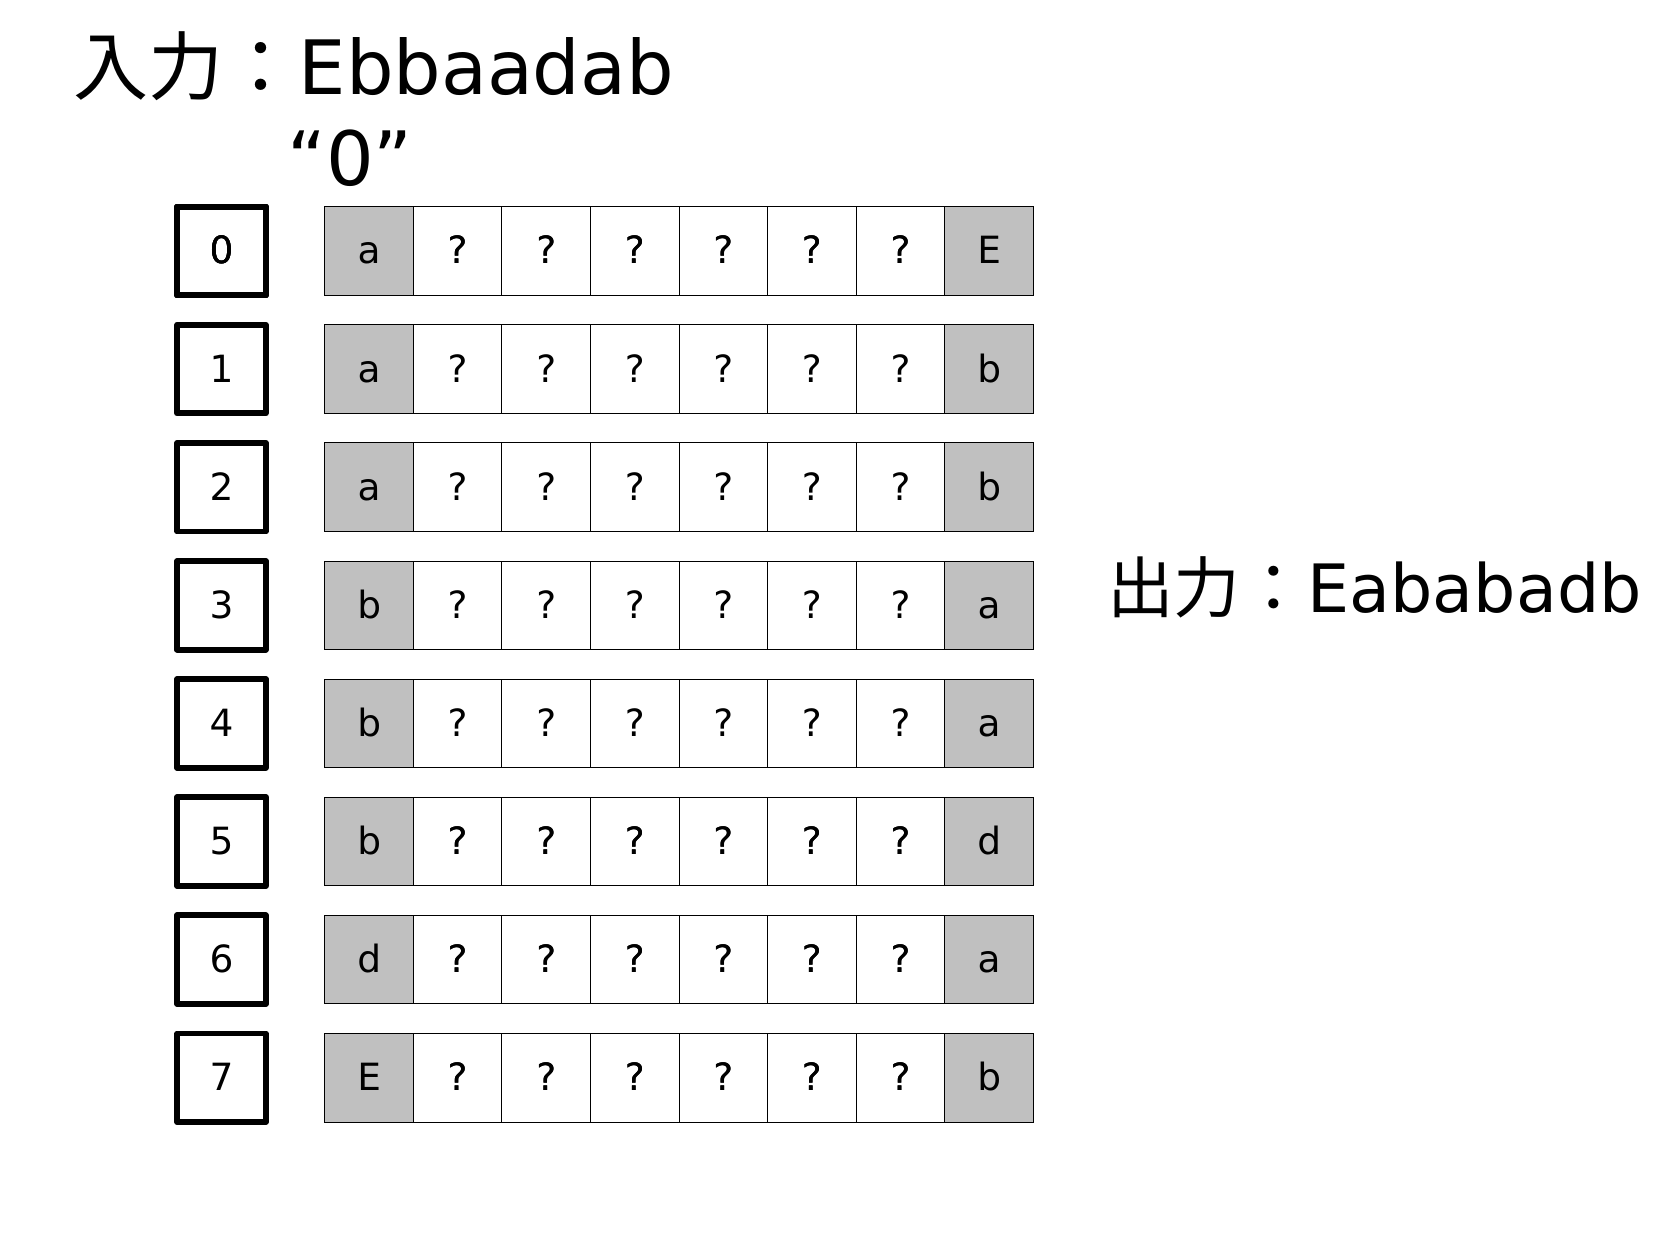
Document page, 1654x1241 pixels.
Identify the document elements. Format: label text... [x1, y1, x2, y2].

text_box b [945, 442, 1034, 532]
text_box ? [501, 797, 591, 886]
text_box ? [591, 561, 680, 650]
text_box ? [857, 442, 945, 532]
text_box a [945, 561, 1034, 650]
text_box b [324, 797, 413, 886]
text_box ? [501, 679, 591, 768]
text_box ? [767, 679, 857, 768]
text_box d [945, 797, 1034, 886]
text_box ? [413, 797, 501, 886]
text_box 3 [177, 561, 266, 650]
text_box 1 [177, 324, 266, 414]
text_box 7 [177, 1033, 266, 1123]
text_box b [945, 324, 1034, 414]
text_box ? [413, 915, 501, 1004]
text_box ? [857, 915, 945, 1004]
text_box ? [591, 324, 680, 414]
text_box ? [680, 561, 767, 650]
text_box ? [591, 442, 680, 532]
text_box ? [413, 1033, 501, 1123]
text_box ? [413, 561, 501, 650]
text_box ? [591, 797, 680, 886]
text_box a [324, 324, 413, 414]
text_box ? [767, 442, 857, 532]
text_box ? [501, 561, 591, 650]
text_box 2 [177, 442, 266, 532]
text_box ? [413, 442, 501, 532]
text_box ? [767, 561, 857, 650]
text_box ? [767, 206, 857, 296]
text_box a [945, 915, 1034, 1004]
text_box ? [501, 324, 591, 414]
text_box 出力：Eababadb [1092, 527, 1654, 621]
text_box ? [857, 1033, 945, 1123]
text_box E [324, 1033, 413, 1123]
text_box ? [591, 206, 680, 296]
text_box ? [501, 915, 591, 1004]
text_box 入力：Ebbaadab “0” [59, 0, 739, 190]
text_box ? [857, 206, 945, 296]
text_box a [324, 442, 413, 532]
text_box ? [413, 679, 501, 768]
text_box ? [857, 679, 945, 768]
text_box ? [767, 324, 857, 414]
text_box E [945, 206, 1034, 296]
text_box 5 [177, 797, 266, 886]
text_box b [324, 561, 413, 650]
text_box 6 [177, 915, 266, 1004]
text_box ? [591, 679, 680, 768]
text_box ? [767, 915, 857, 1004]
text_box a [945, 679, 1034, 768]
text_box b [324, 679, 413, 768]
text_box ? [413, 206, 501, 296]
text_box ? [857, 797, 945, 886]
text_box ? [857, 324, 945, 414]
text_box ? [501, 1033, 591, 1123]
text_box d [324, 915, 413, 1004]
text_box ? [501, 442, 591, 532]
text_box ? [857, 561, 945, 650]
text_box ? [501, 206, 591, 296]
text_box ? [767, 1033, 857, 1123]
text_box a [324, 206, 413, 296]
text_box 0 [177, 206, 266, 296]
text_box ? [680, 442, 767, 532]
text_box ? [680, 324, 767, 414]
text_box ? [680, 915, 767, 1004]
text_box 4 [177, 679, 266, 768]
text_box ? [680, 1033, 767, 1123]
text_box ? [680, 206, 767, 296]
text_box b [945, 1033, 1034, 1123]
text_box ? [413, 324, 501, 414]
text_box ? [767, 797, 857, 886]
text_box ? [591, 915, 680, 1004]
text_box ? [680, 797, 767, 886]
text_box ? [680, 679, 767, 768]
text_box ? [591, 1033, 680, 1123]
